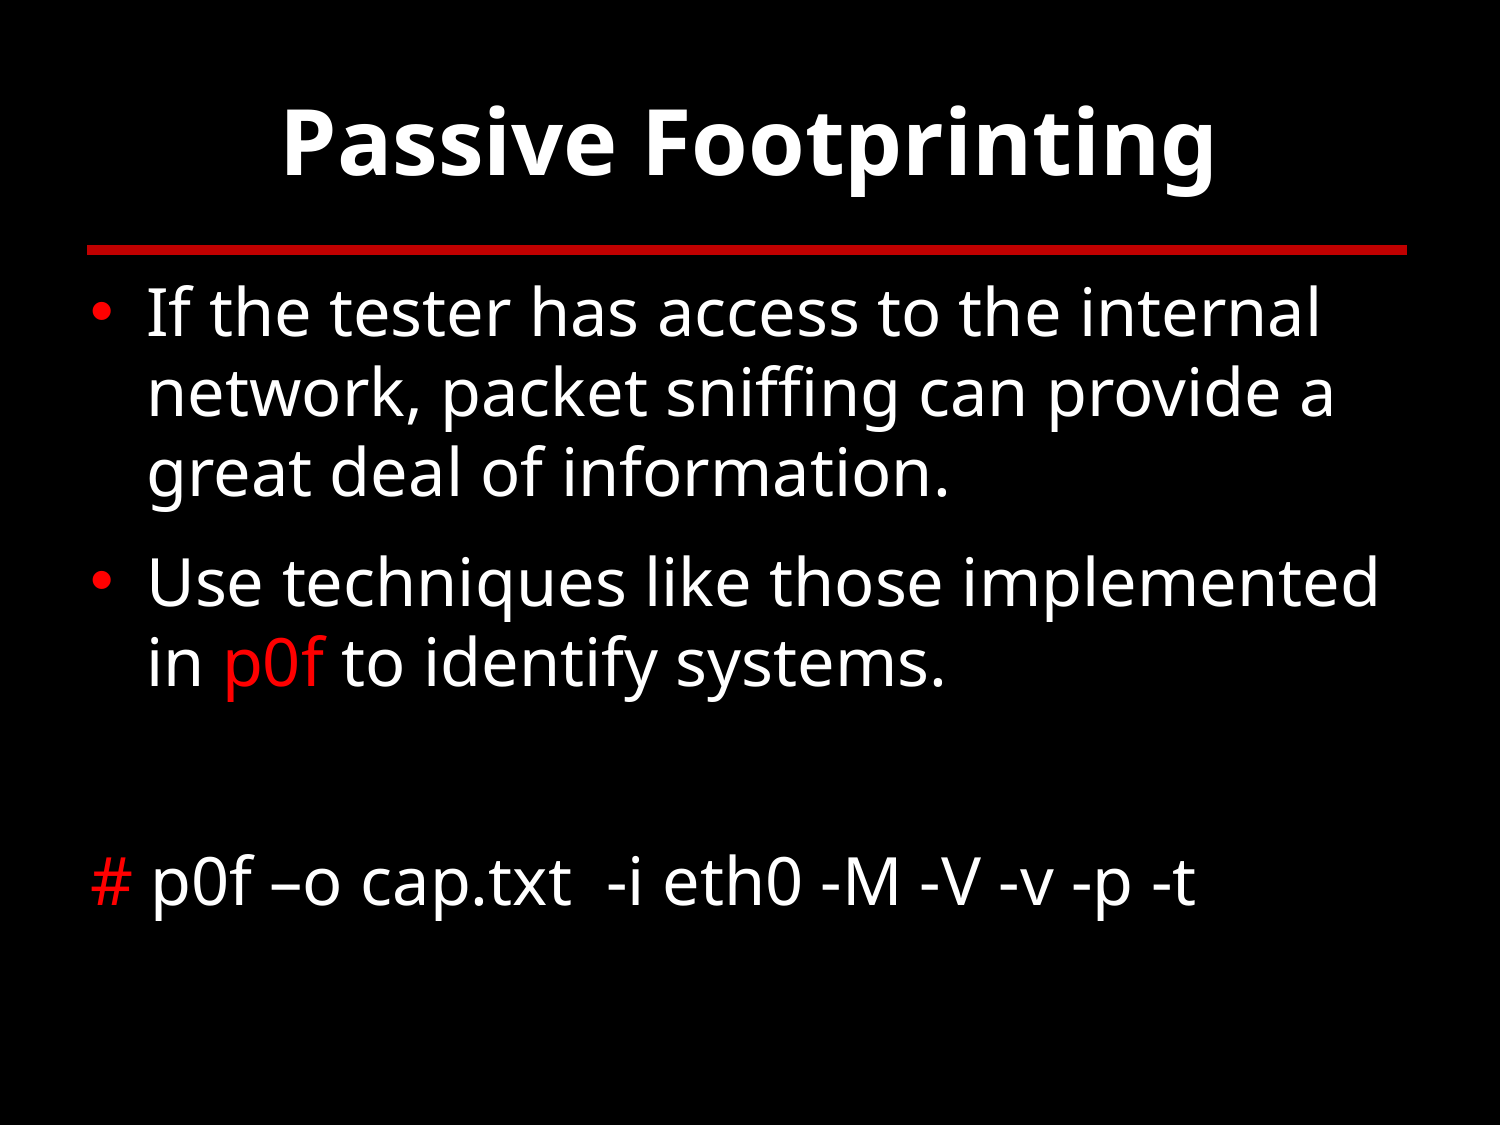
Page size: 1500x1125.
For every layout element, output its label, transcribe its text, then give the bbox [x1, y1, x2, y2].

list If the tester has access to the internal network, packet sniffing can provide a great deal of information. Use techniques like those implemented in p0f to identify systems. # p0f –o cap.txt -i eth0 -M -V -v -p -t [75, 262, 1425, 1005]
title Passive Footprinting [75, 45, 1425, 233]
